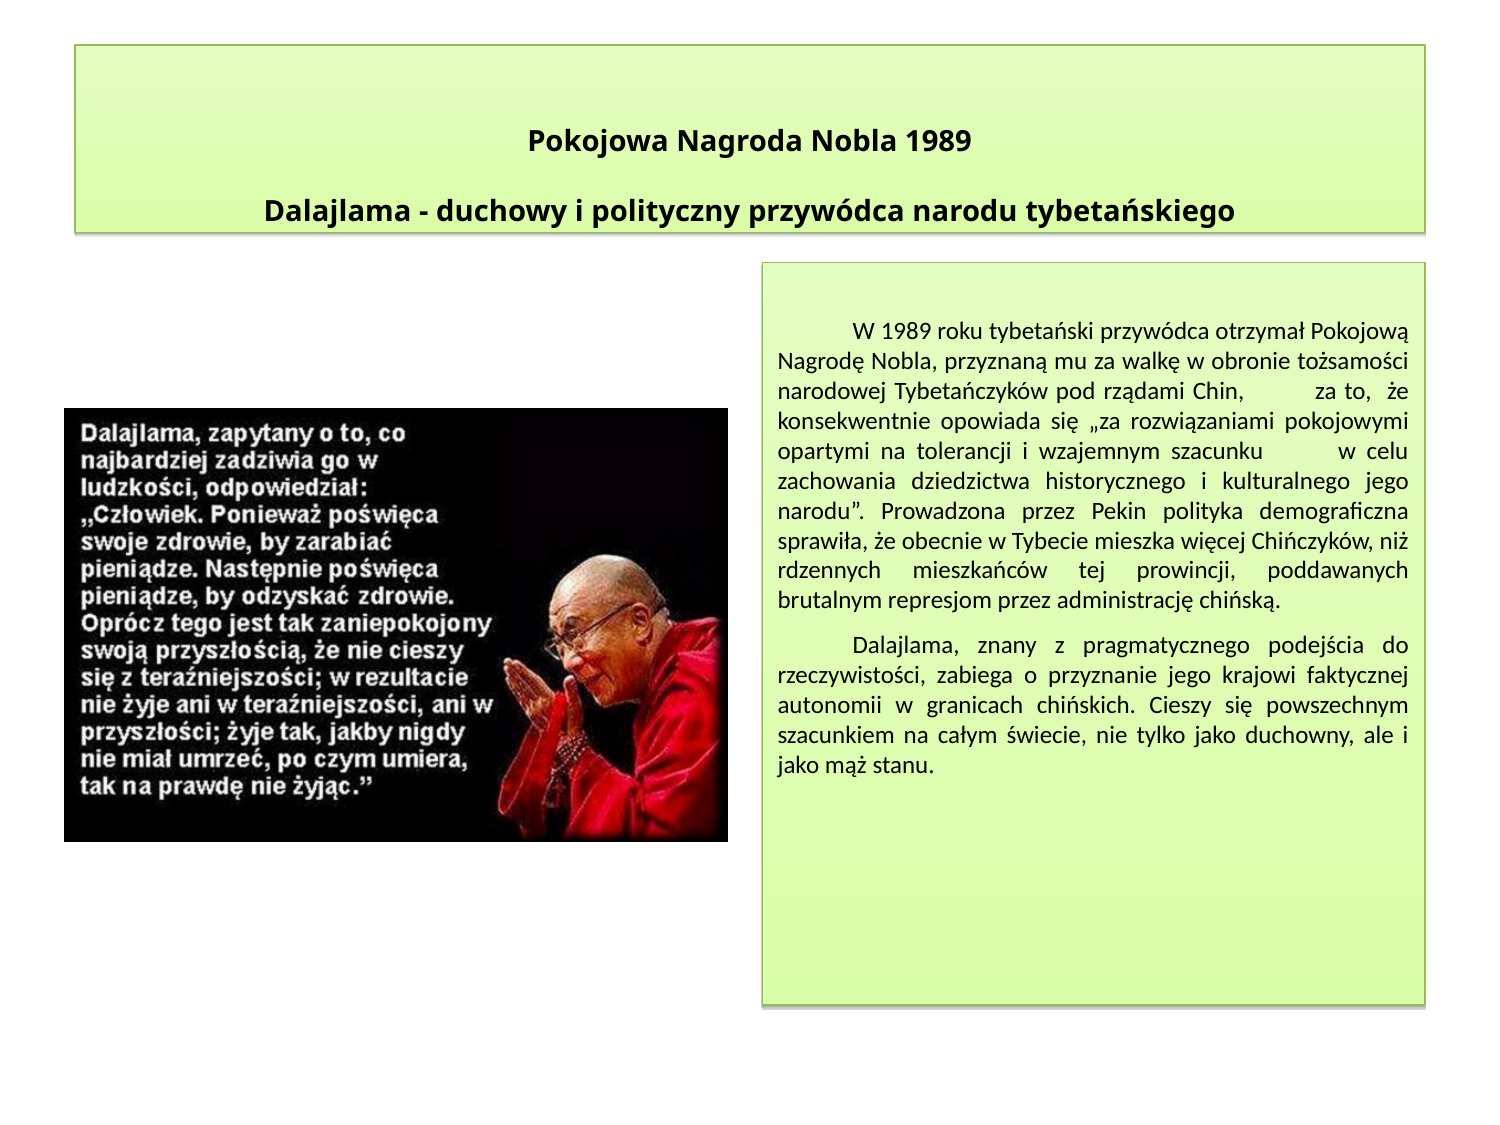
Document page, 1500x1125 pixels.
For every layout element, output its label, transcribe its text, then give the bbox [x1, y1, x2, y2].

title Pokojowa Nagroda Nobla 1989 Dalajlama - duchowy i polityczny przywódca narodu tybetańskiego [75, 45, 1426, 233]
picture [64, 408, 728, 842]
list W 1989 roku tybetański przywódca otrzymał Pokojową Nagrodę Nobla, przyznaną mu za walkę w obronie tożsamości narodowej Tybetańczyków pod rządami Chin, za to, że konsekwentnie opowiada się „za rozwiązaniami pokojowymi opartymi na tolerancji i wzajemnym szacunku w celu zachowania dziedzictwa historycznego i kulturalnego jego narodu”. Prowadzona przez Pekin polityka demograficzna sprawiła, że obecnie w Tybecie mieszka więcej Chińczyków, niż rdzennych mieszkańców tej prowincji, poddawanych brutalnym represjom przez administrację chińską. Dalajlama, znany z pragmatycznego podejścia do rzeczywistości, zabiega o przyznanie jego krajowi faktycznej autonomii w granicach chińskich. Cieszy się powszechnym szacunkiem na całym świecie, nie tylko jako duchowny, ale i jako mąż stanu. [762, 262, 1426, 1005]
